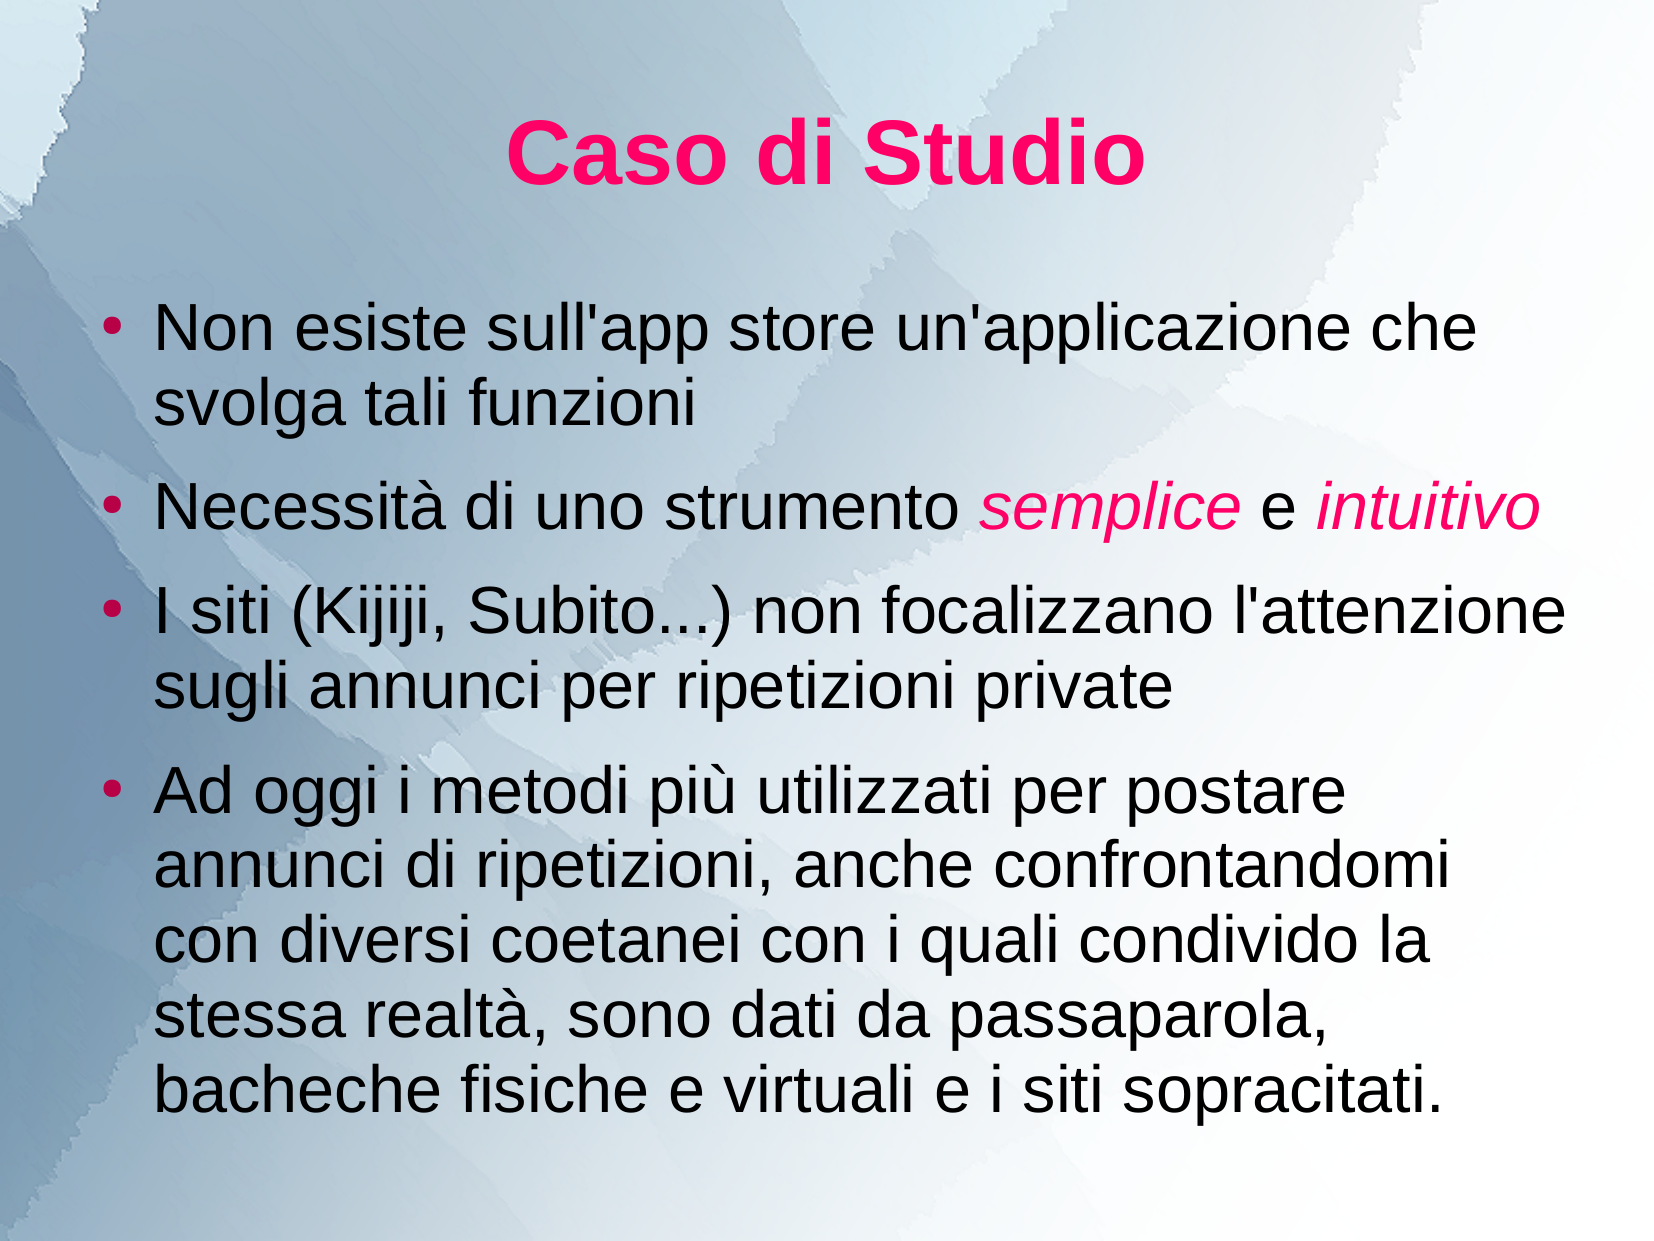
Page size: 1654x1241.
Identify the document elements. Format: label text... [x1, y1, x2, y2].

title Caso di Studio [82, 49, 1571, 257]
list Non esiste sull'app store un'applicazione che svolga tali funzioni Necessità di uno strumento semplice e intuitivo I siti (Kijiji, Subito...) non focalizzano l'attenzione sugli annunci per ripetizioni private Ad oggi i metodi più utilizzati per postare annunci di ripetizioni, anche confrontandomi con diversi coetanei con i quali condivido la stessa realtà, sono dati da passaparola, bacheche fisiche e virtuali e i siti sopracitati. [82, 290, 1571, 1127]
picture [0, 0, 1654, 1241]
